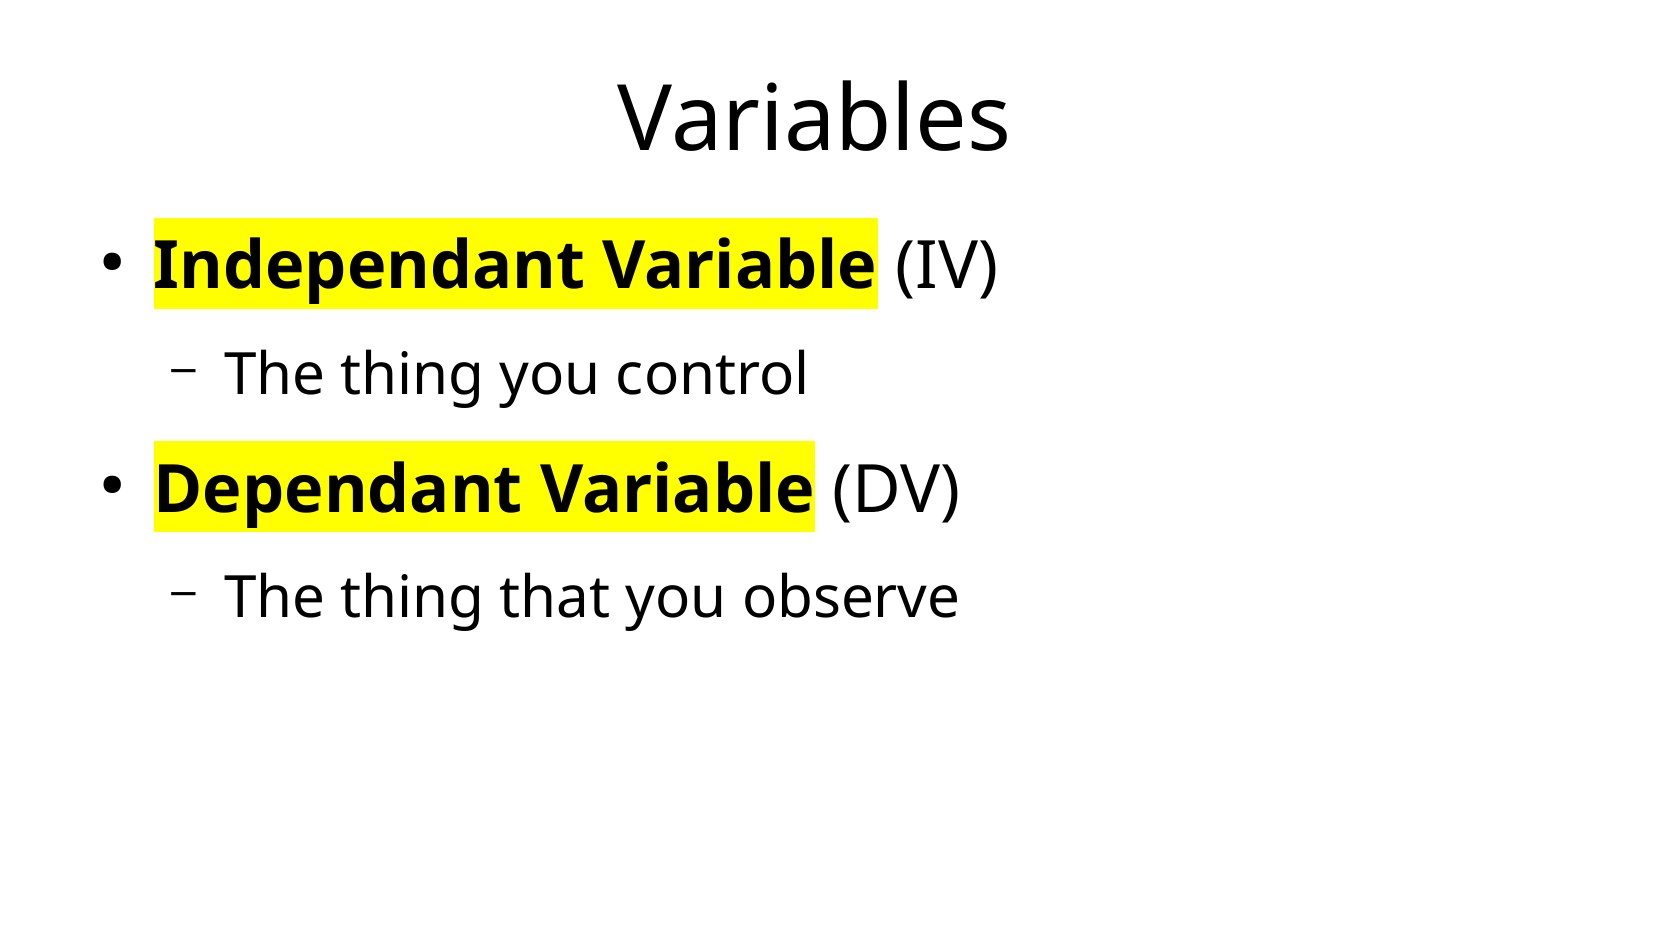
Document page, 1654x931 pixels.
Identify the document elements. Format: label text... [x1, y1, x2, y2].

title Variables [82, 37, 1571, 193]
list Independant Variable (IV) The thing you control Dependant Variable (DV) The thing that you observe [82, 217, 1571, 758]
